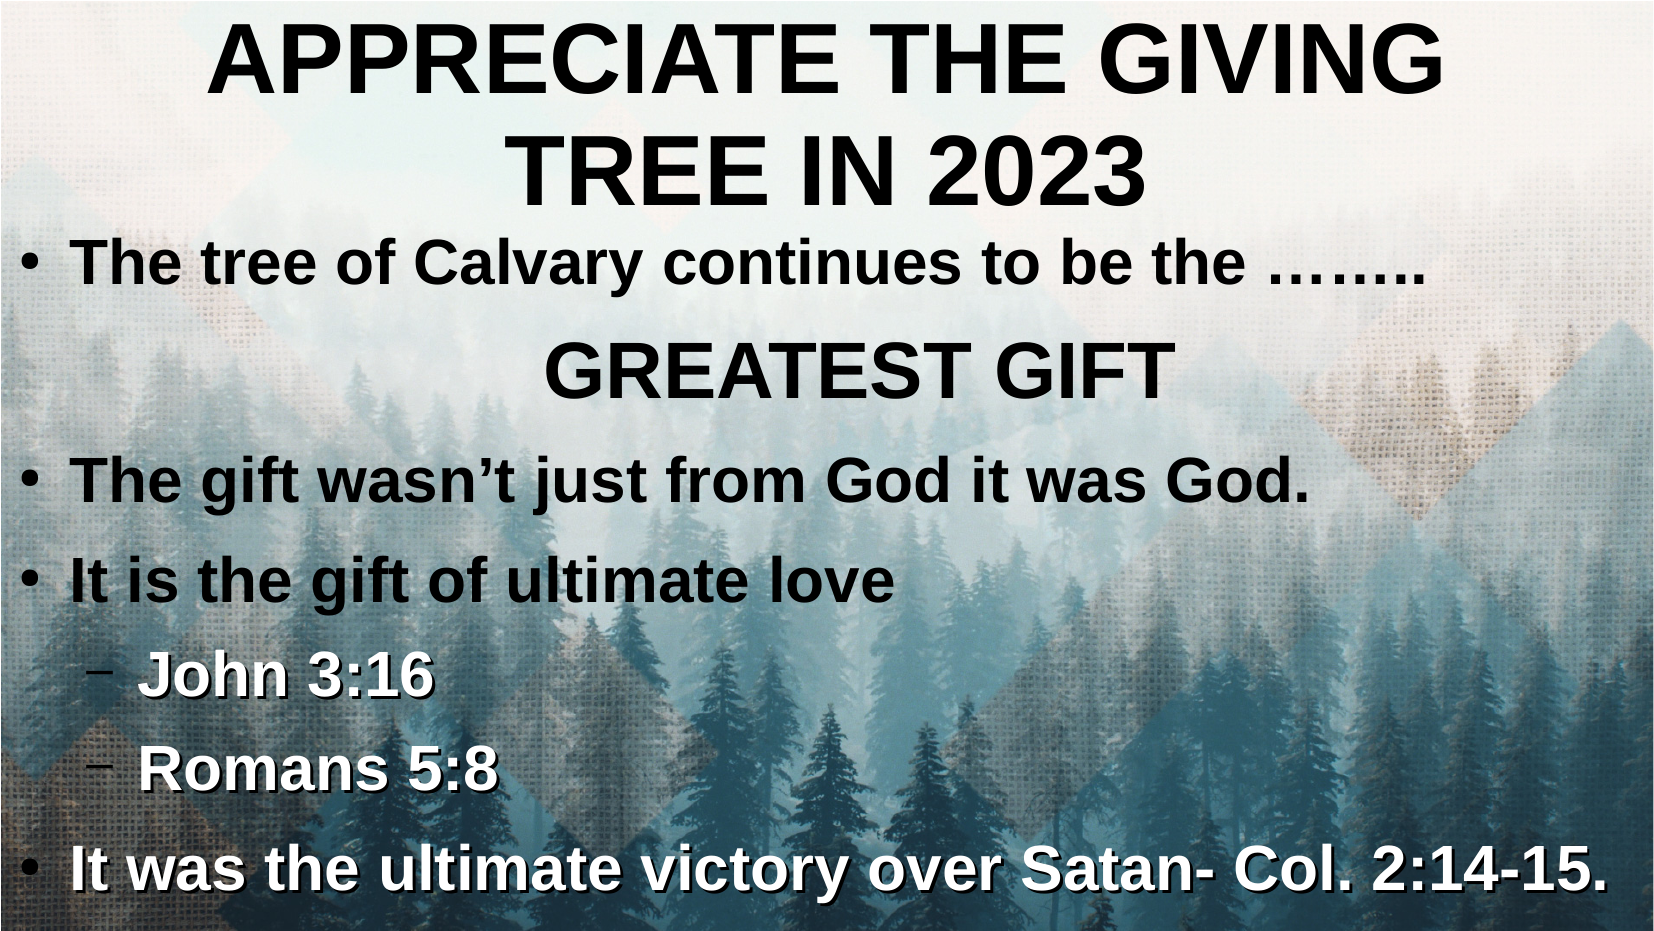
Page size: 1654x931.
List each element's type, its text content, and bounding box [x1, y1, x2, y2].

list The tree of Calvary continues to be the …….. GREATEST GIFT The gift wasn’t just from God it was God. It is the gift of ultimate love John 3:16 Romans 5:8 It was the ultimate victory over Satan- Col. 2:14-15. [1, 226, 1651, 916]
title APPRECIATE THE GIVING TREE IN 2023 [82, 2, 1571, 226]
picture [1, 1, 1654, 931]
